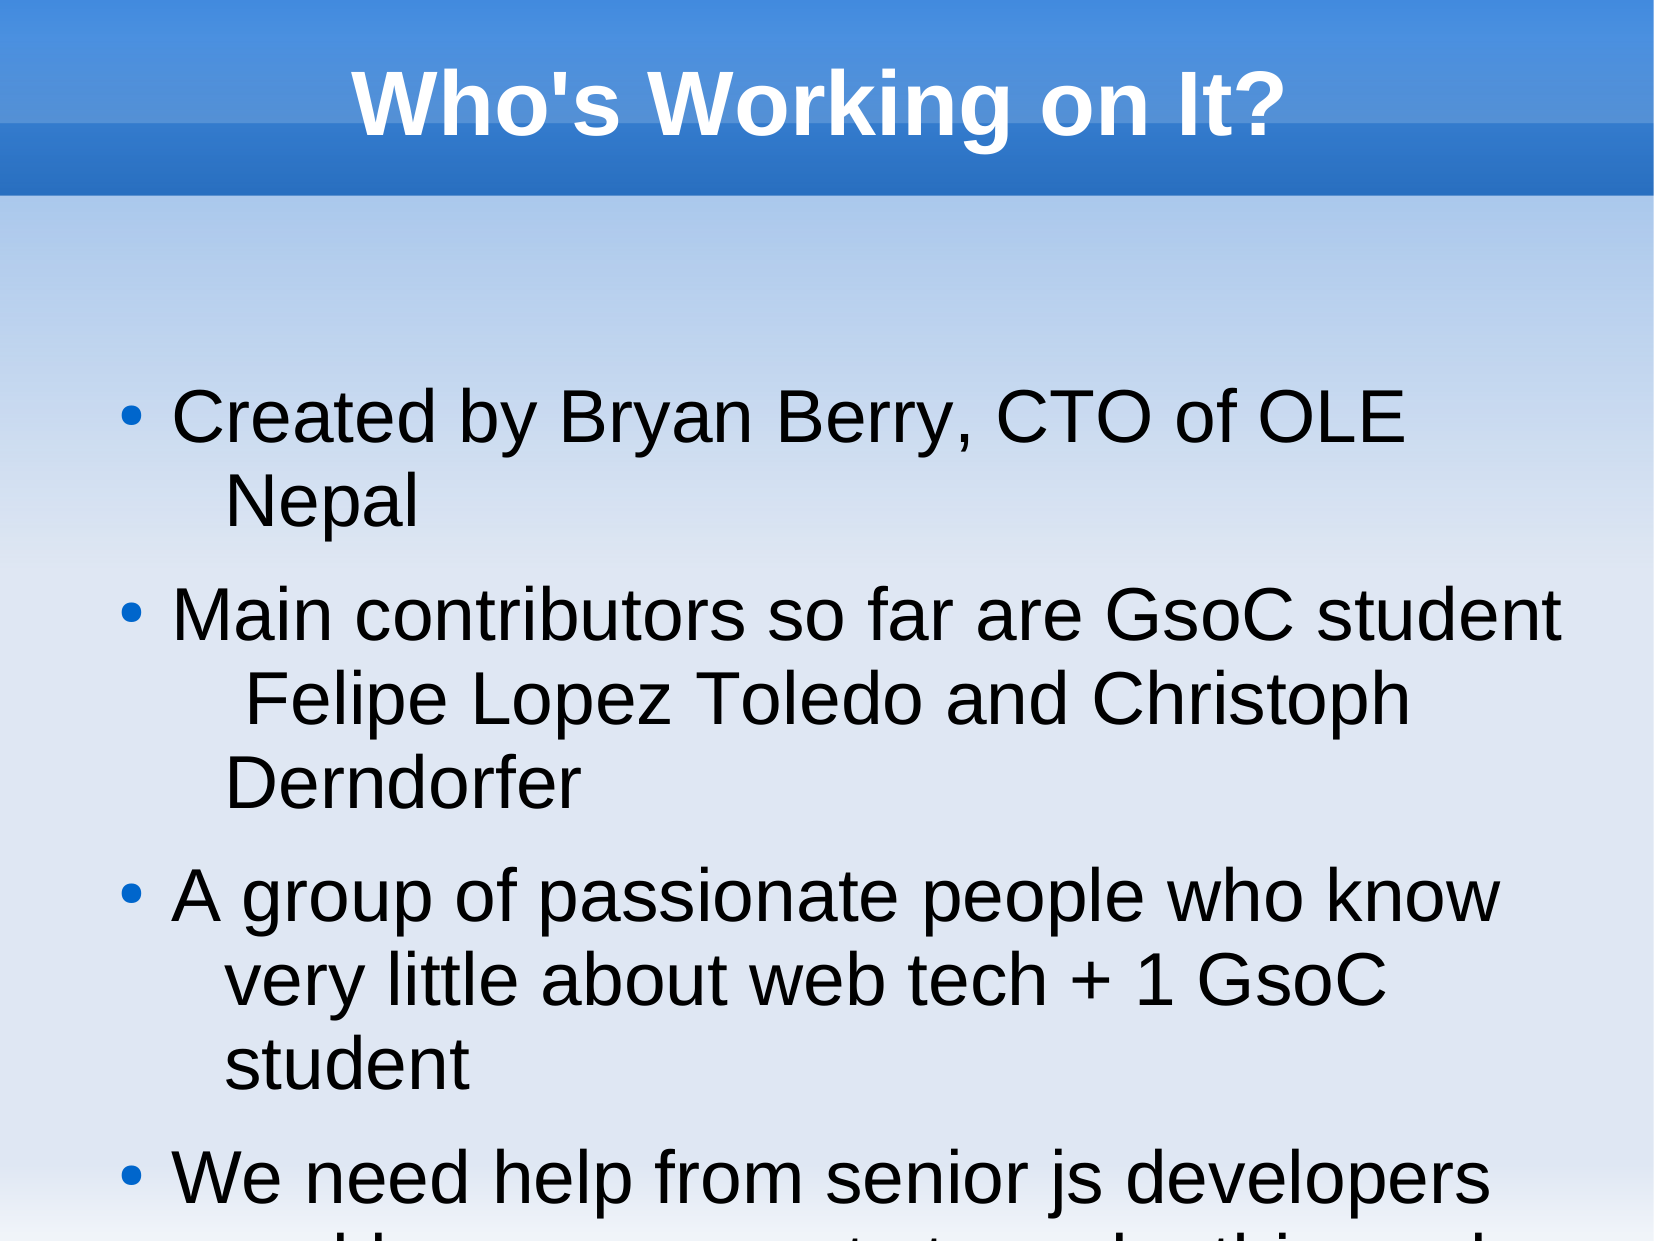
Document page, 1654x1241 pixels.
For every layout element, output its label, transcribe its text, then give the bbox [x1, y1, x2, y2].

picture [0, 0, 1654, 1241]
list Created by Bryan Berry, CTO of OLE Nepal Main contributors so far are GsoC student Felipe Lopez Toledo and Christoph Derndorfer A group of passionate people who know very little about web tech + 1 GsoC student We need help from senior js developers and browser experts to make this work . . . What help is specifically needed? [82, 375, 1571, 1241]
title Who's Working on It? [76, 0, 1565, 208]
